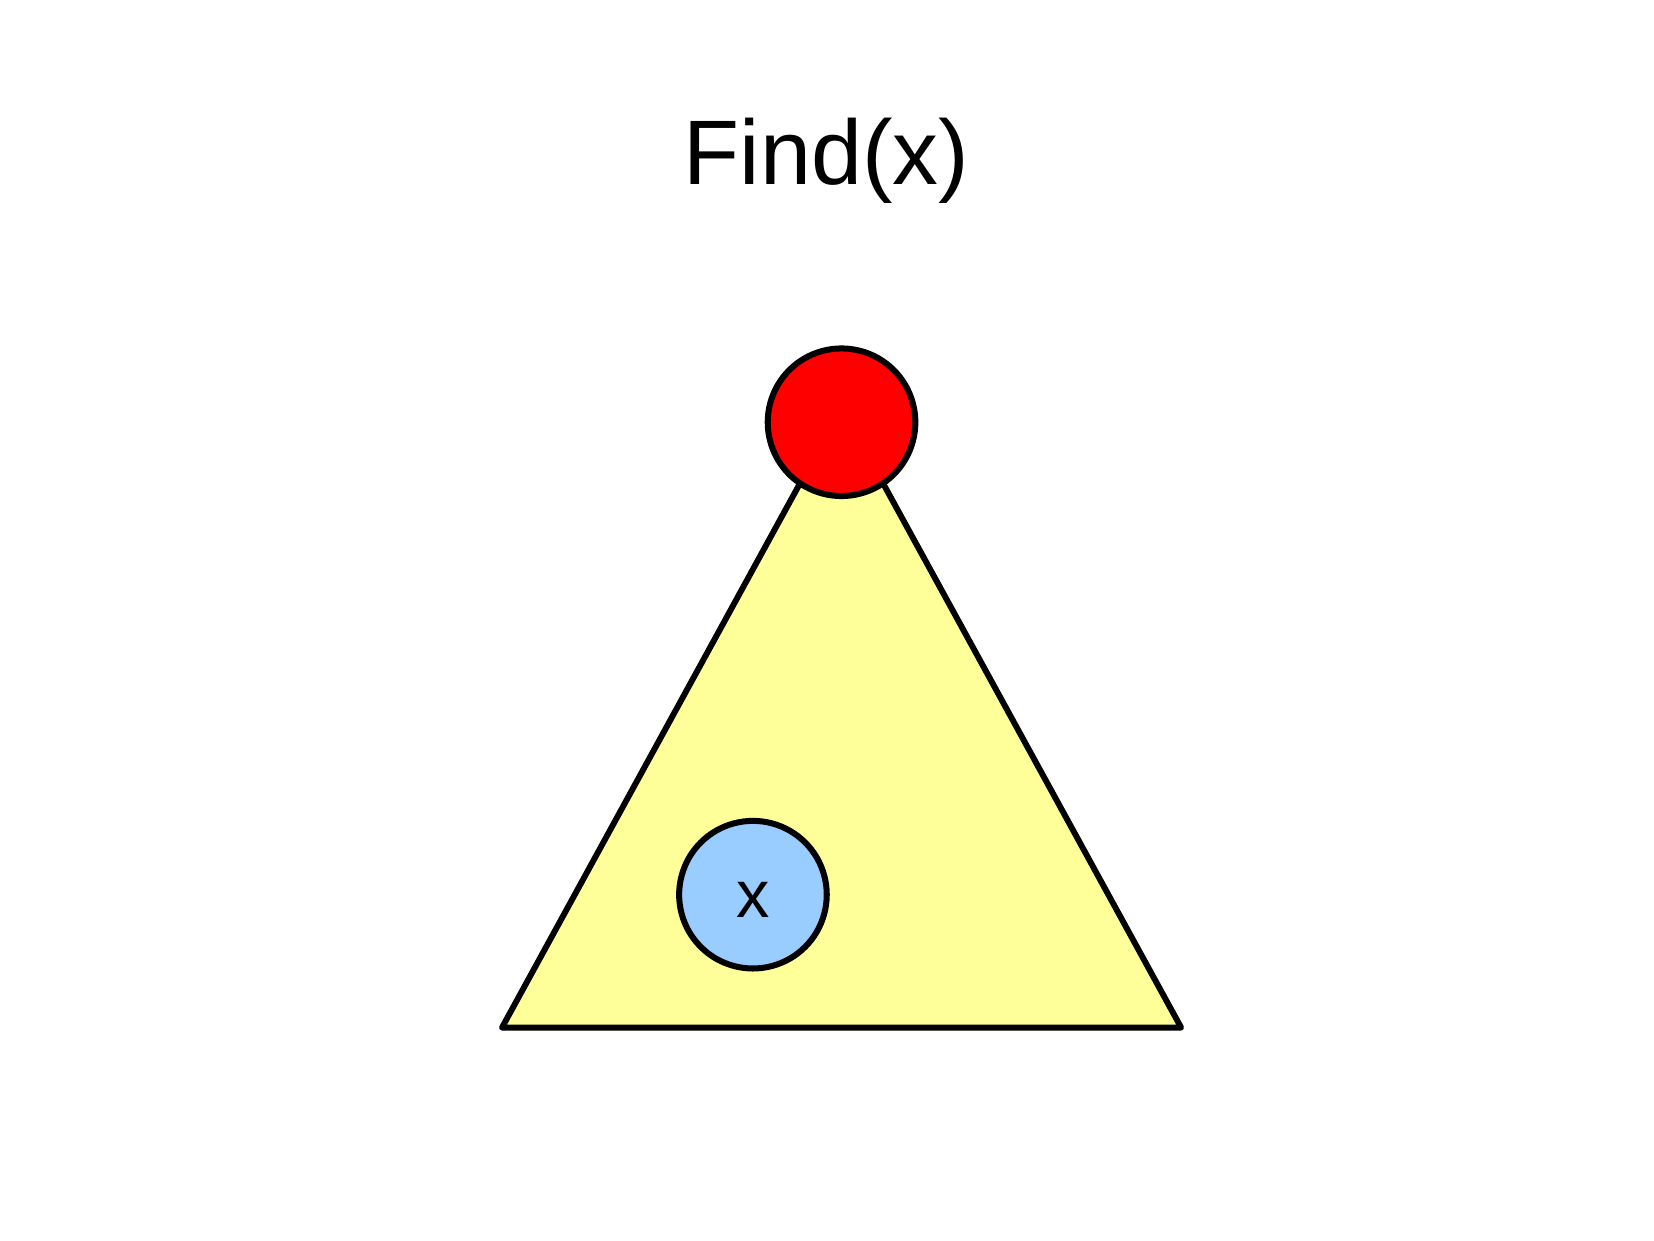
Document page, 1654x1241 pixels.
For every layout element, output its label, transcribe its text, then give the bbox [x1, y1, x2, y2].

title Find(x) [82, 49, 1571, 257]
text_box [501, 348, 1182, 1028]
text_box x [679, 820, 827, 969]
